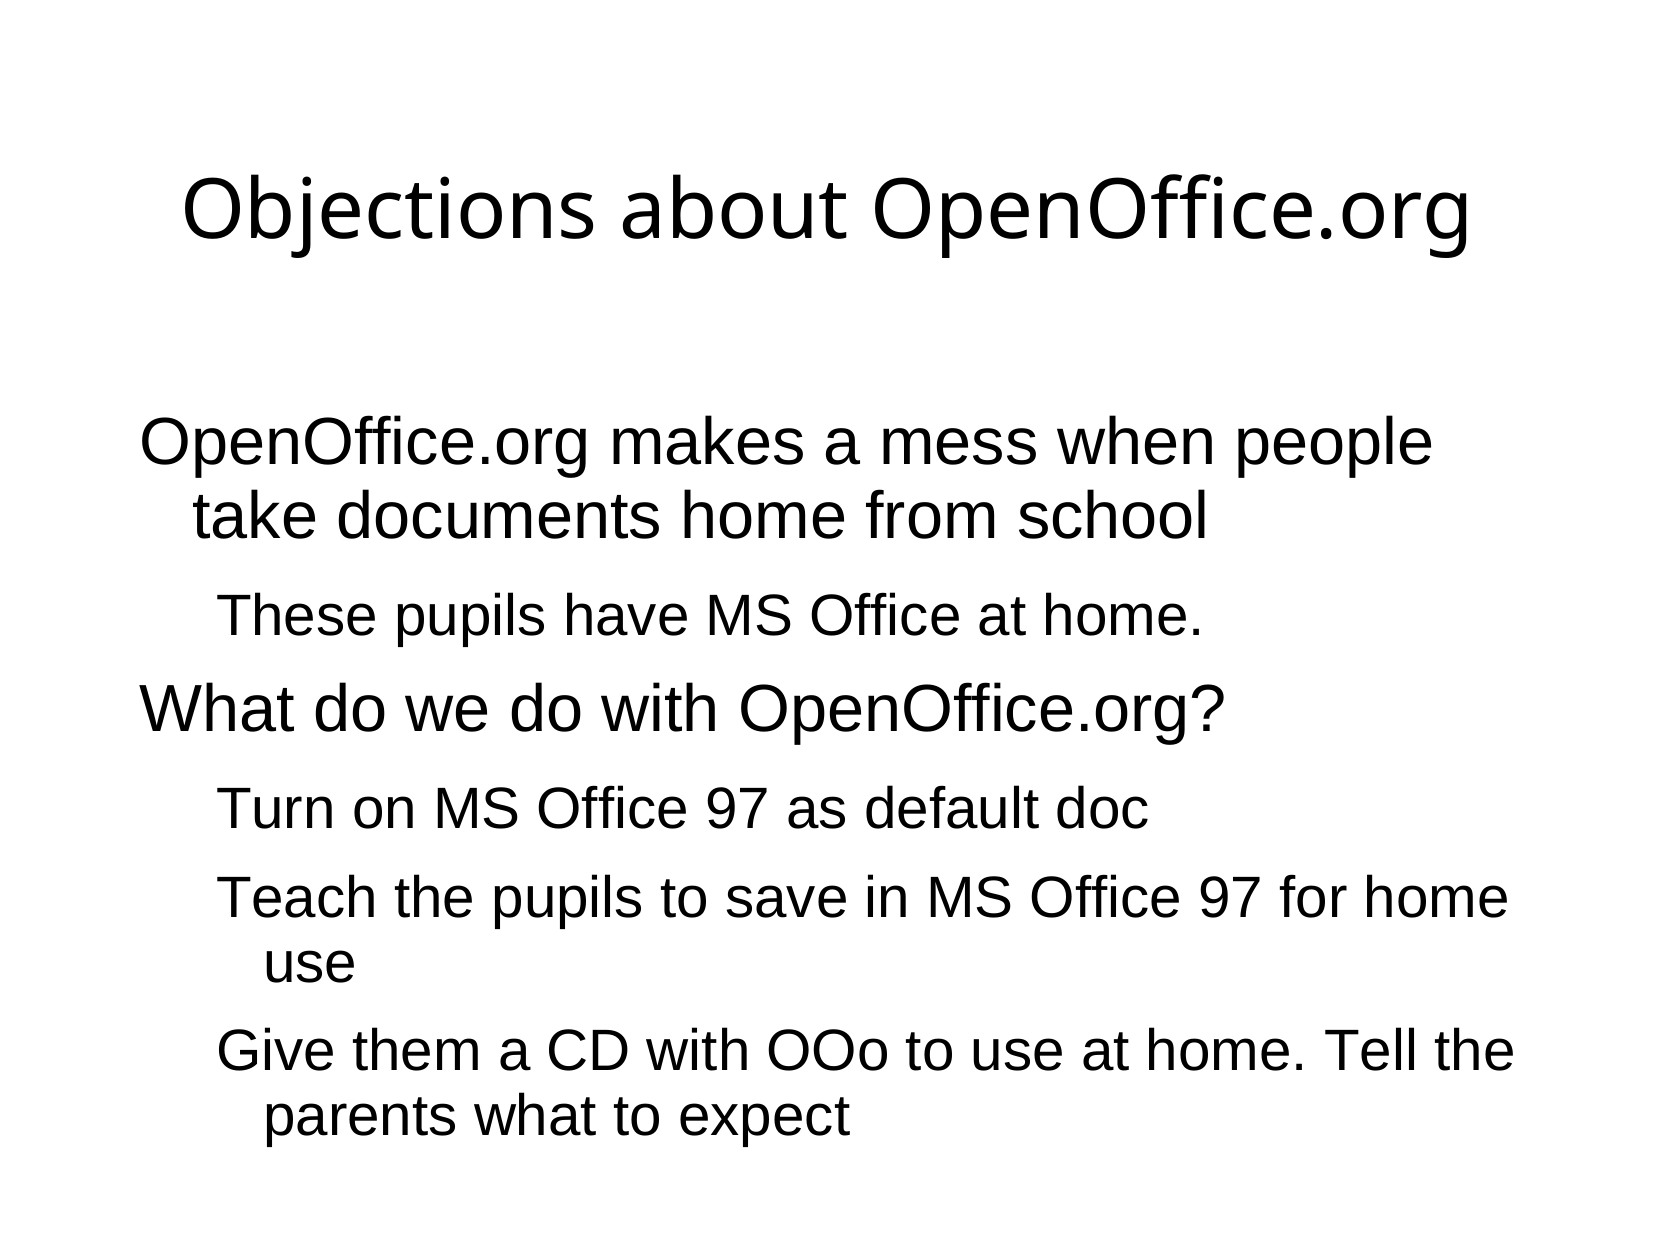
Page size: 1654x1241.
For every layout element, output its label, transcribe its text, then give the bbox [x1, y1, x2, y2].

list OpenOffice.org makes a mess when people take documents home from school These pupils have MS Office at home. What do we do with OpenOffice.org? Turn on MS Office 97 as default doc Teach the pupils to save in MS Office 97 for home use Give them a CD with OOo to use at home. Tell the parents what to expect [121, 403, 1534, 1149]
title Objections about OpenOffice.org [121, 89, 1534, 324]
